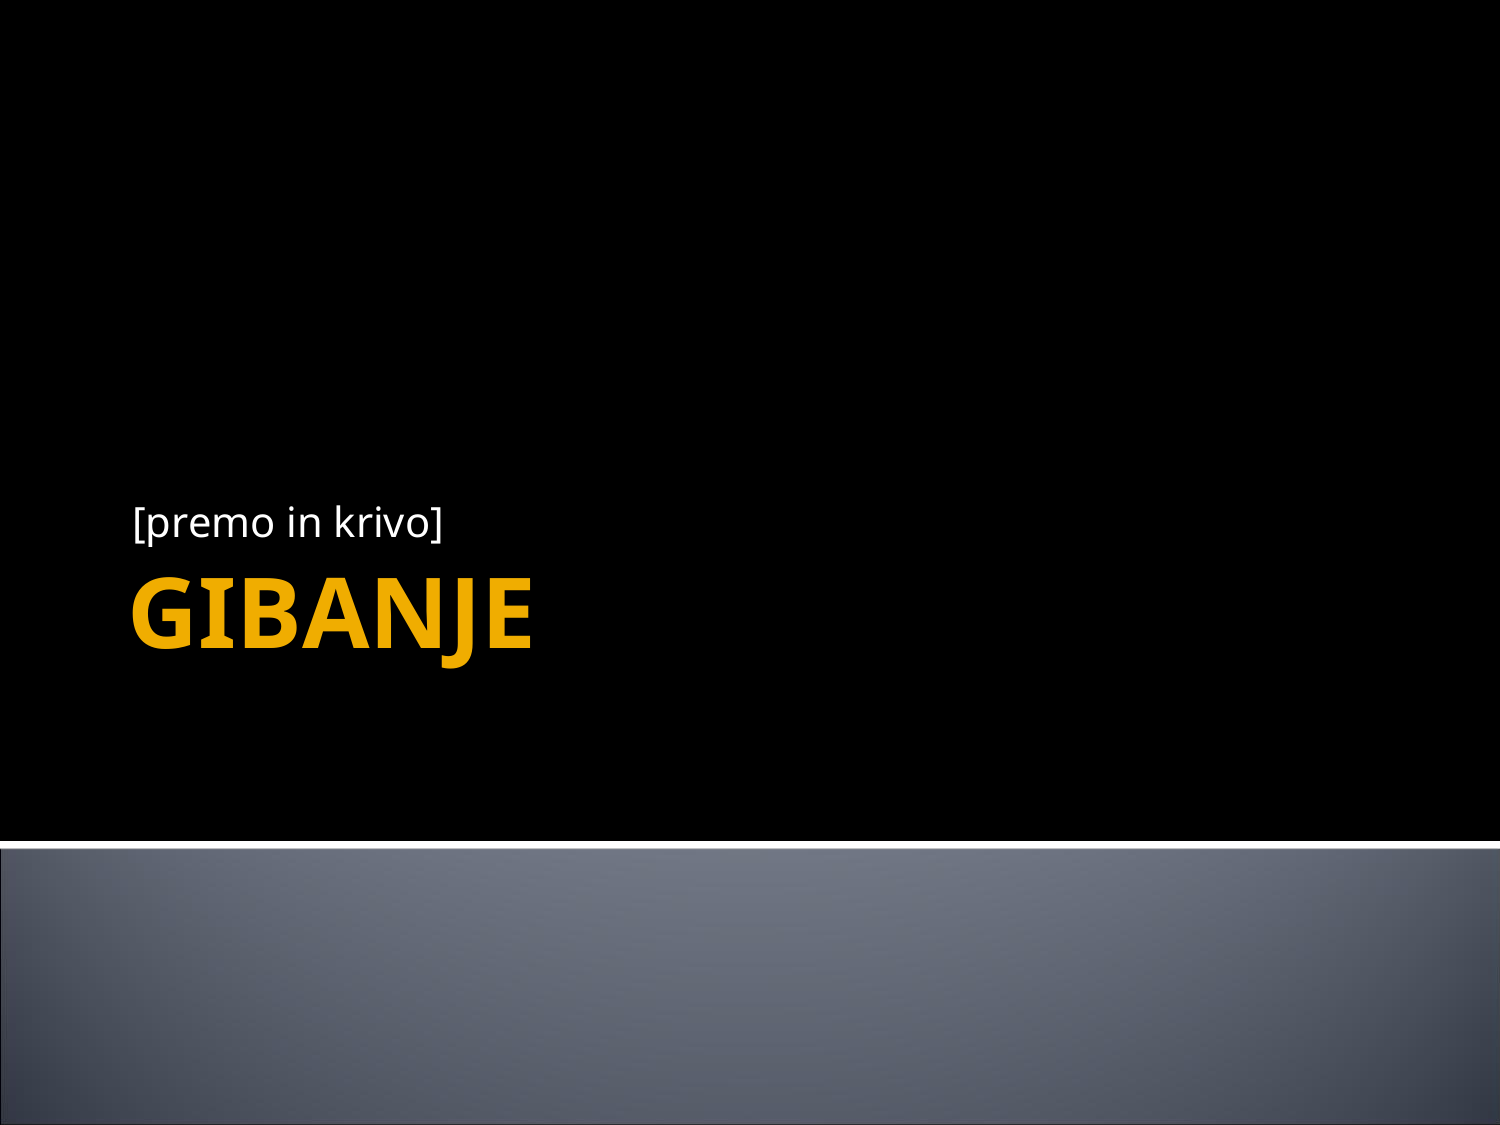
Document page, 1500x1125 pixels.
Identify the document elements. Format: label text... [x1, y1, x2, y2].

picture [0, 849, 1500, 1125]
title GIBANJE [112, 550, 1438, 825]
subtitle [premo in krivo] [112, 299, 1438, 547]
